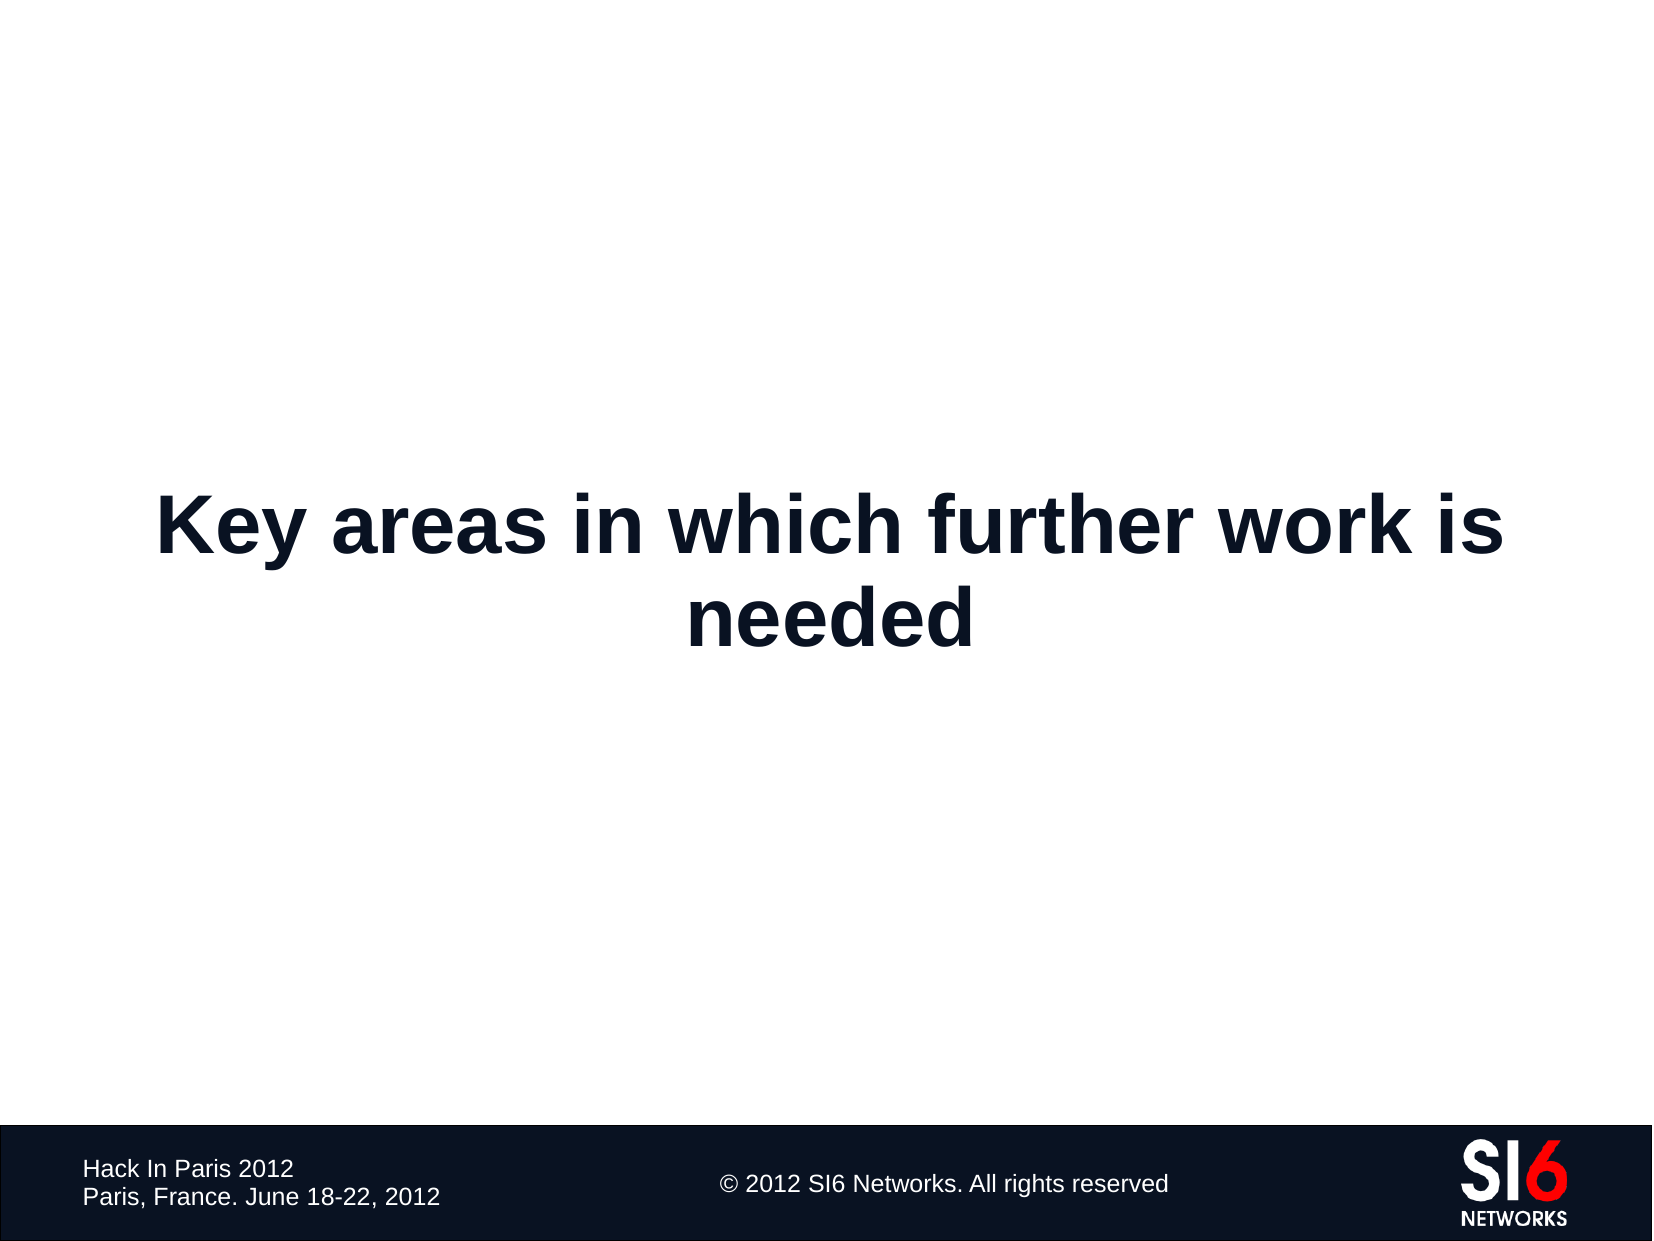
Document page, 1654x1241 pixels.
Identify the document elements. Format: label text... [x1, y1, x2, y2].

title Key areas in which further work is needed [86, 467, 1576, 676]
picture [1461, 1139, 1567, 1226]
